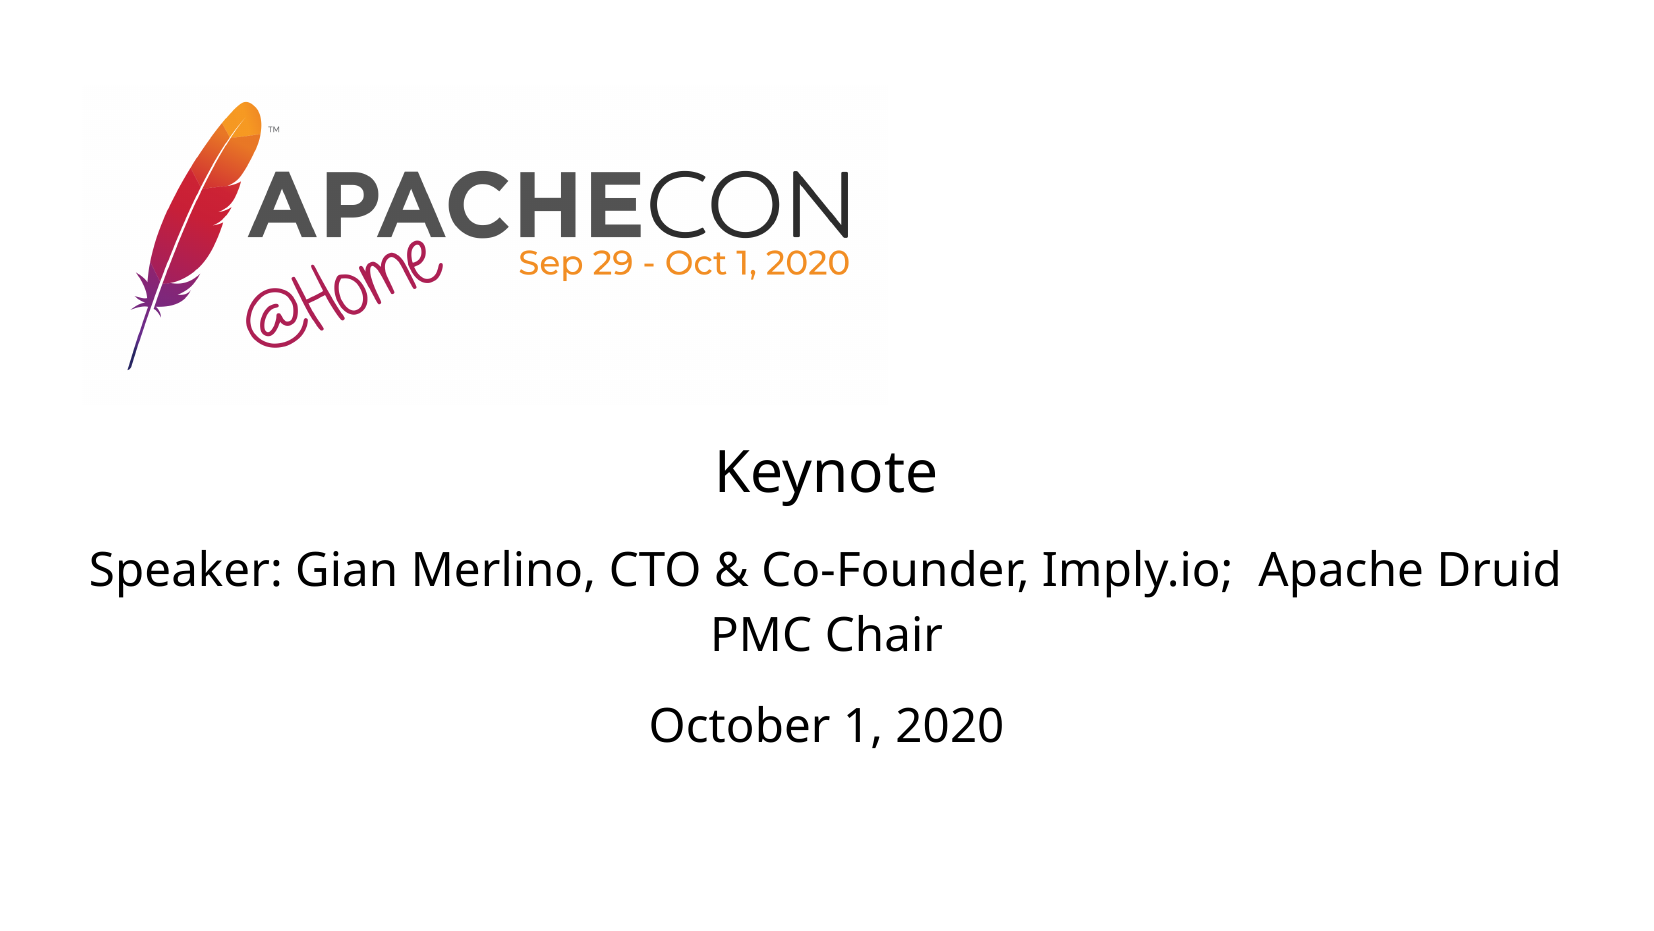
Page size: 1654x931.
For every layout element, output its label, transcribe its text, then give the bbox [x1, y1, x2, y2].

list Keynote Speaker: Gian Merlino, CTO & Co-Founder, Imply.io; Apache Druid PMC Chair October 1, 2020 [82, 217, 1571, 758]
picture [82, 85, 888, 406]
